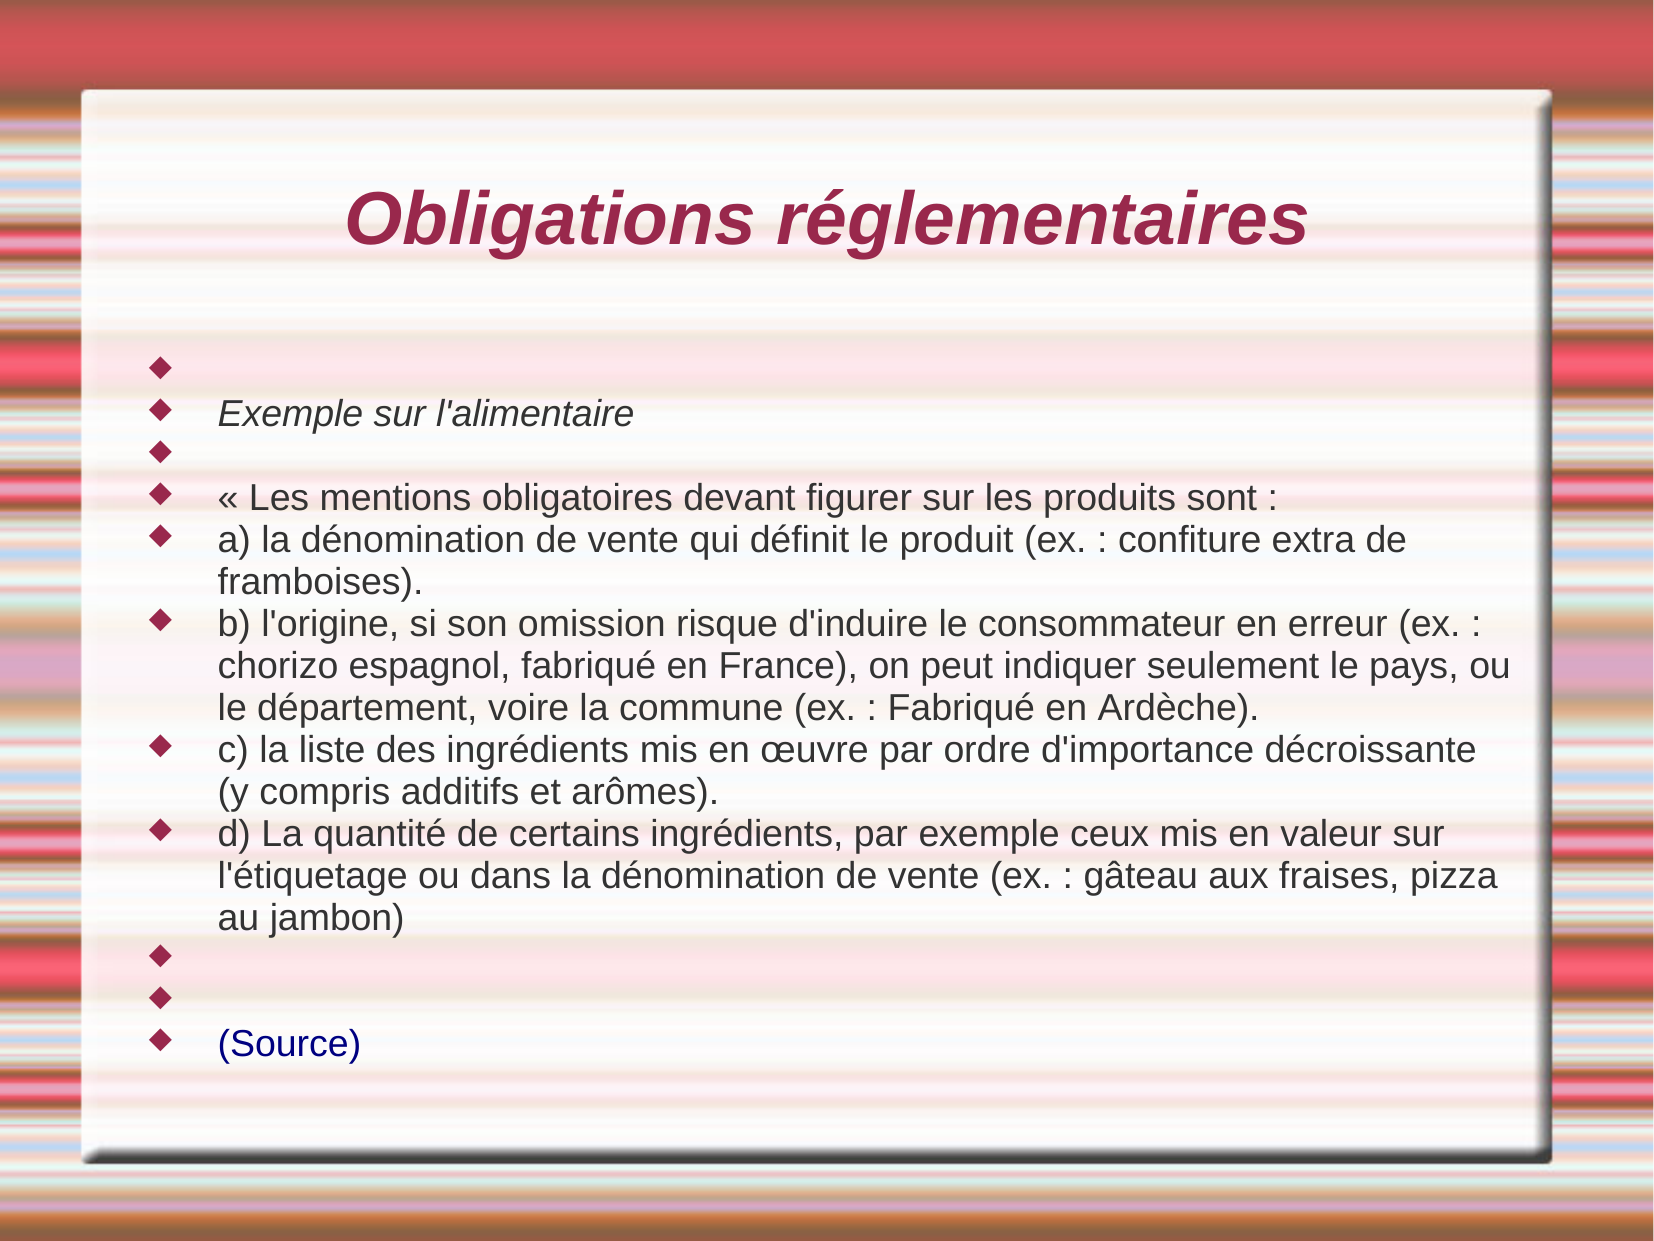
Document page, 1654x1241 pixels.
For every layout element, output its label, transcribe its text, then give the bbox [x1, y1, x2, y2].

picture [0, 0, 1654, 1241]
list Exemple sur l'alimentaire « Les mentions obligatoires devant figurer sur les produits sont : a) la dénomination de vente qui définit le produit (ex. : confiture extra de framboises). b) l'origine, si son omission risque d'induire le consommateur en erreur (ex. : chorizo espagnol, fabriqué en France), on peut indiquer seulement le pays, ou le département, voire la commune (ex. : Fabriqué en Ardèche). c) la liste des ingrédients mis en œuvre par ordre d'importance décroissante (y compris additifs et arômes). d) La quantité de certains ingrédients, par exemple ceux mis en valeur sur l'étiquetage ou dans la dénomination de vente (ex. : gâteau aux fraises, pizza au jambon) (Source) [134, 350, 1516, 1132]
title Obligations réglementaires [121, 114, 1534, 322]
